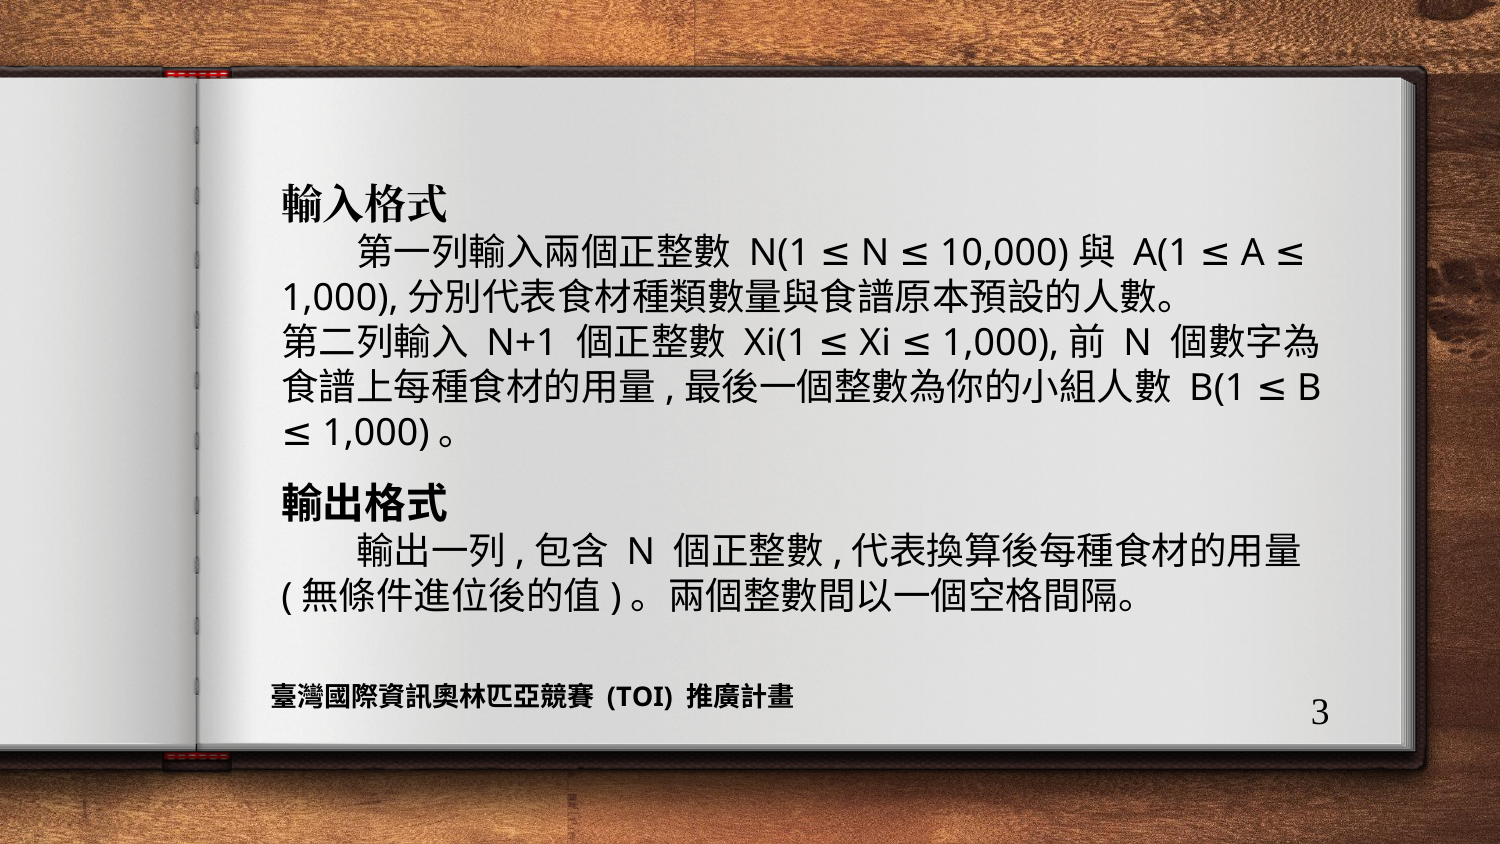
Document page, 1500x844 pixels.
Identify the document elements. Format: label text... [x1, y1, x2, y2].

text_box 輸入格式 第一列輸入兩個正整數 N(1 ≤ N ≤ 10,000)與 A(1 ≤ A ≤ 1,000),分別代表食材種類數量與食譜原本預設的人數。 第二列輸入 N+1 個正整數 Xi(1 ≤ Xi ≤ 1,000),前 N 個數字為食譜上每種食材的用量,最後一個整數為你的小組人數 B(1 ≤ B ≤ 1,000)。 [266, 171, 1356, 461]
text_box 輸出格式 輸出一列,包含 N 個正整數,代表換算後每種食材的用量(無條件進位後的值)。兩個整數間以一個空格間隔。 [266, 470, 1368, 625]
text_box ‹#› [1295, 672, 1386, 737]
